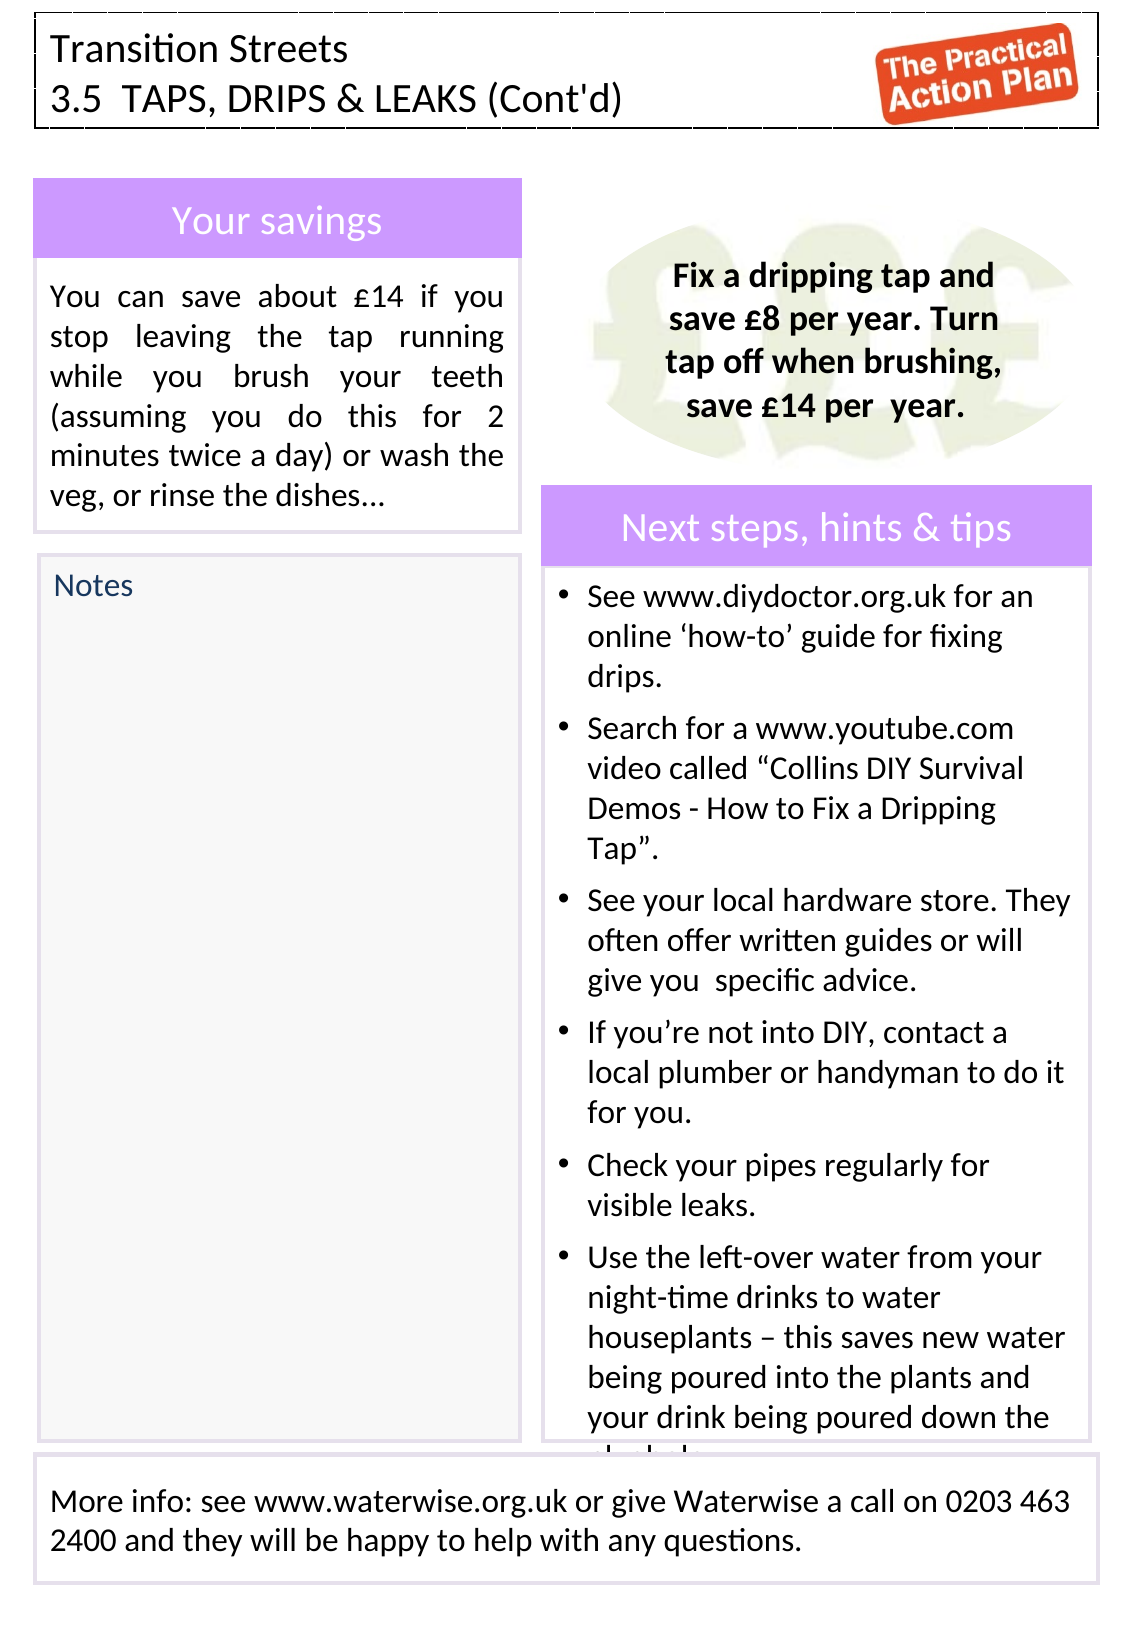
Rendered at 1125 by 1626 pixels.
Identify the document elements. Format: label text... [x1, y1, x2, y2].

text_box Your savings [35, 179, 520, 257]
text_box Next steps, hints & tips [543, 486, 1090, 564]
text_box Transition Streets 3.5 TAPS, DRIPS & LEAKS (Cont'd) [35, 12, 1099, 129]
text_box See www.diydoctor.org.uk for an online ‘how-to’ guide for fixing drips. Search for a www.youtube.com video called “Collins DIY Survival Demos - How to Fix a Dripping Tap”. See your local hardware store. They often offer written guides or will give you specific advice. If you’re not into DIY, contact a local plumber or handyman to do it for you. Check your pipes regularly for visible leaks. Use the left-over water from your night-time drinks to water houseplants – this saves new water being poured into the plants and your drink being poured down the plughole. [543, 566, 1090, 1441]
text_box Fix a dripping tap and save £8 per year. Turn tap off when brushing, save £14 per year. [574, 203, 1095, 473]
text_box More info: see www.waterwise.org.uk or give Waterwise a call on 0203 463 2400 and they will be happy to help with any questions. [35, 1454, 1099, 1583]
text_box You can save about £14 if you stop leaving the tap running while you brush your teeth (assuming you do this for 2 minutes twice a day) or wash the veg, or rinse the dishes... [35, 257, 520, 532]
text_box Notes [38, 555, 520, 1441]
